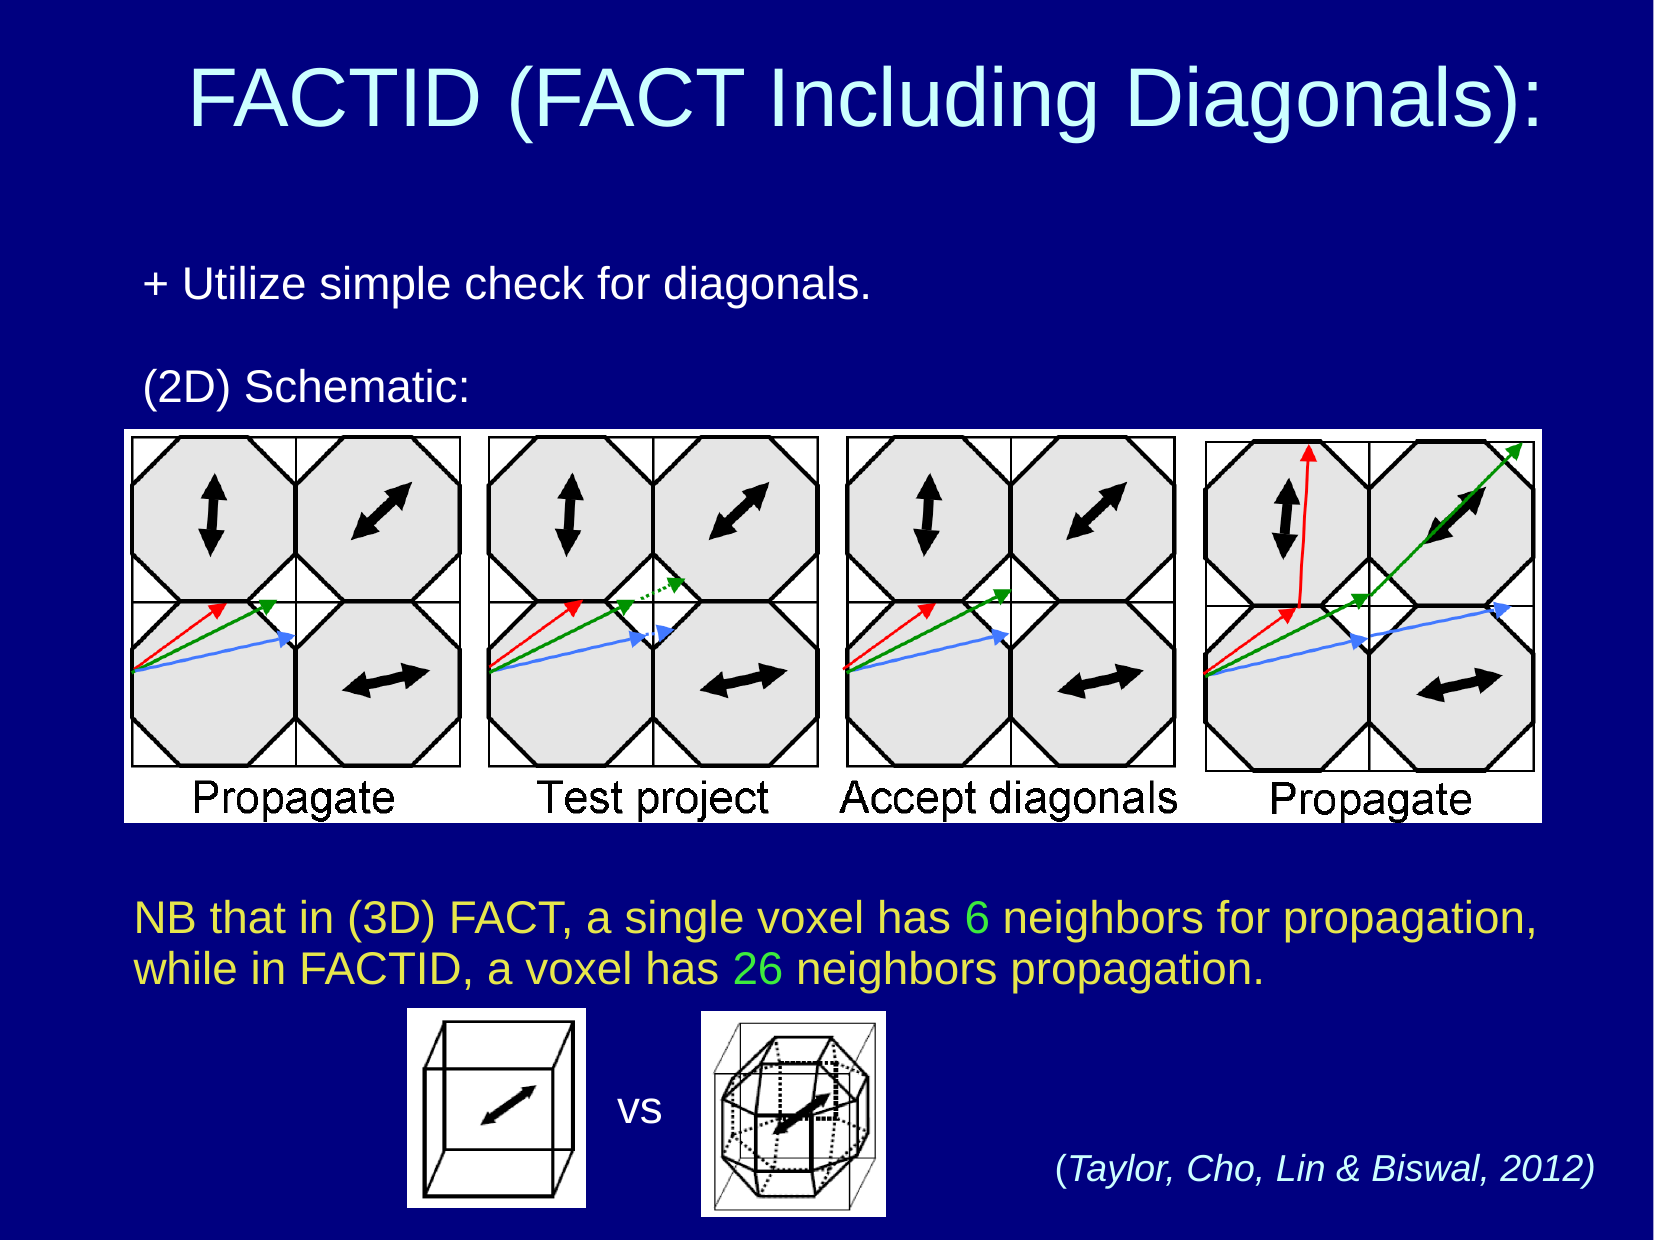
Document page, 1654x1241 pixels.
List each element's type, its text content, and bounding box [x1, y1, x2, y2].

picture [124, 429, 1542, 823]
title FACTID (FACT Including Diagonals): [106, 29, 1627, 166]
picture [407, 1008, 586, 1208]
text_box + Utilize simple check for diagonals. (2D) Schematic: [127, 250, 888, 420]
text_box NB that in (3D) FACT, a single voxel has 6 neighbors for propagation, while in FACTID, a voxel has 26 neighbors propagation. [118, 884, 1554, 1003]
text_box vs [602, 1074, 736, 1141]
text_box (Taylor, Cho, Lin & Biswal, 2012) [1039, 1139, 1613, 1197]
picture [701, 1011, 886, 1217]
